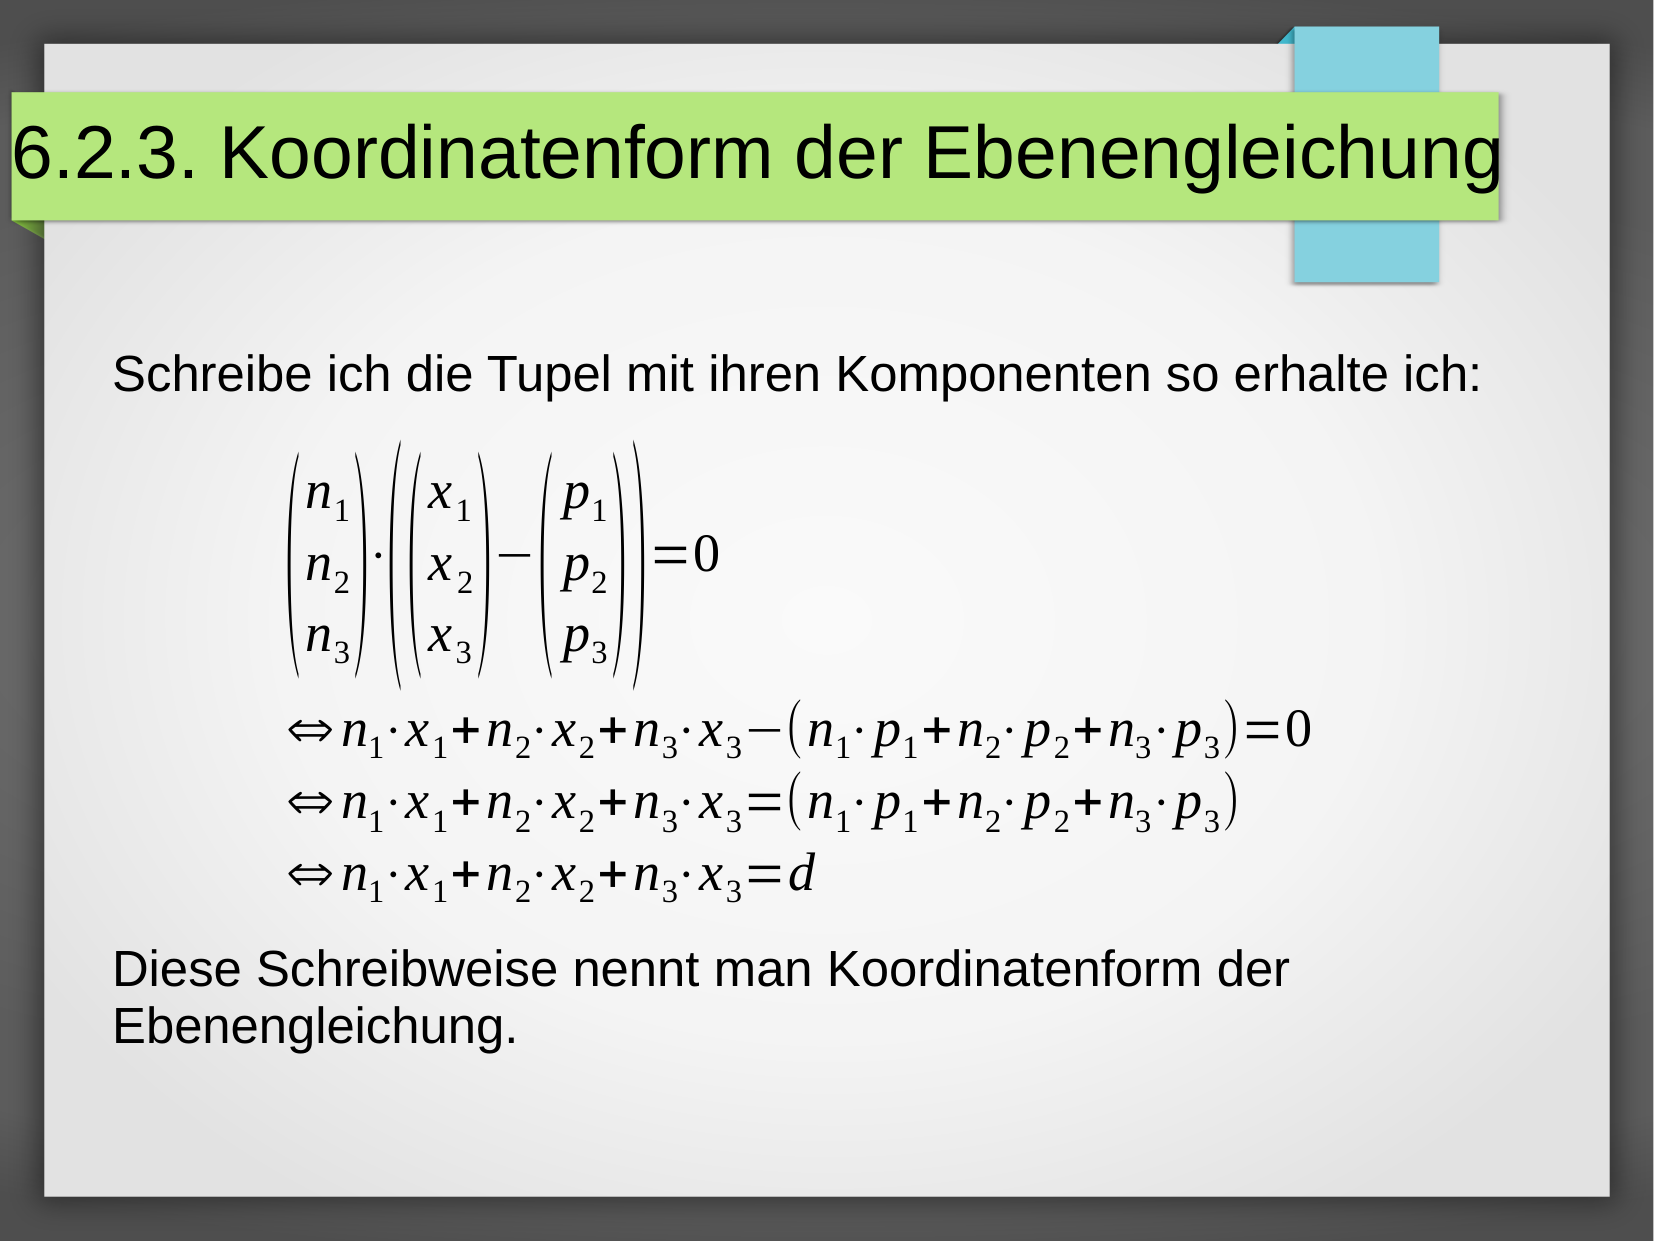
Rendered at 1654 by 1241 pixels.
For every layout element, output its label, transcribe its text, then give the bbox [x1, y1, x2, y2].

picture [0, 0, 1654, 1241]
list Schreibe ich die Tupel mit ihren Komponenten so erhalte ich: Diese Schreibweise nennt man Koordinatenform der Ebenengleichung. [112, 342, 1601, 1062]
title 6.2.3. Koordinatenform der Ebenengleichung [11, 94, 1512, 213]
chart [277, 437, 1320, 911]
